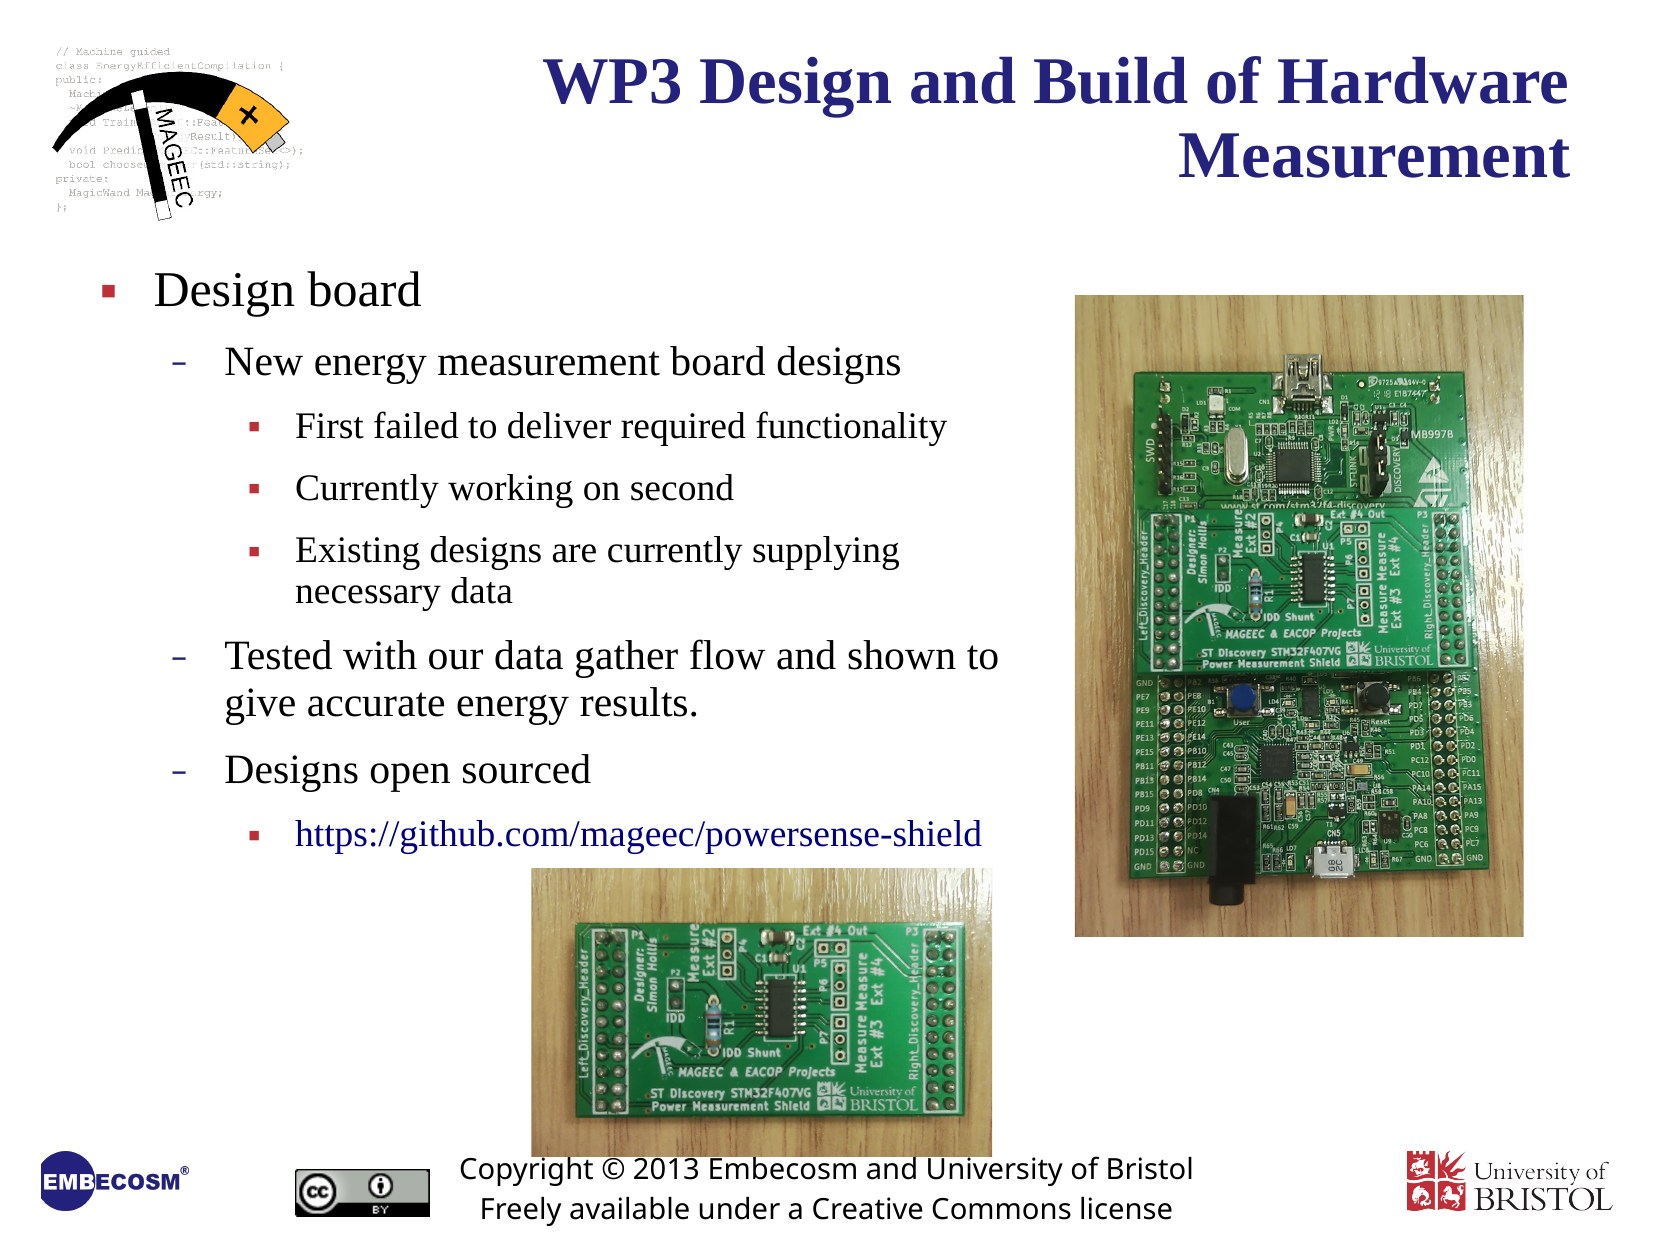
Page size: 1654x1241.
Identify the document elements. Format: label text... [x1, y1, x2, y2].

picture [1074, 295, 1524, 937]
title WP3 Design and Build of Hardware Measurement [326, 32, 1571, 205]
picture [52, 47, 302, 225]
list Design board New energy measurement board designs First failed to deliver required functionality Currently working on second Existing designs are currently supplying necessary data Tested with our data gather flow and shown to give accurate energy results. Designs open sourced https://github.com/mageec/powersense-shield [82, 261, 1052, 982]
picture [41, 1151, 189, 1211]
picture [295, 1169, 430, 1217]
picture [1407, 1151, 1613, 1211]
picture [531, 868, 993, 1157]
